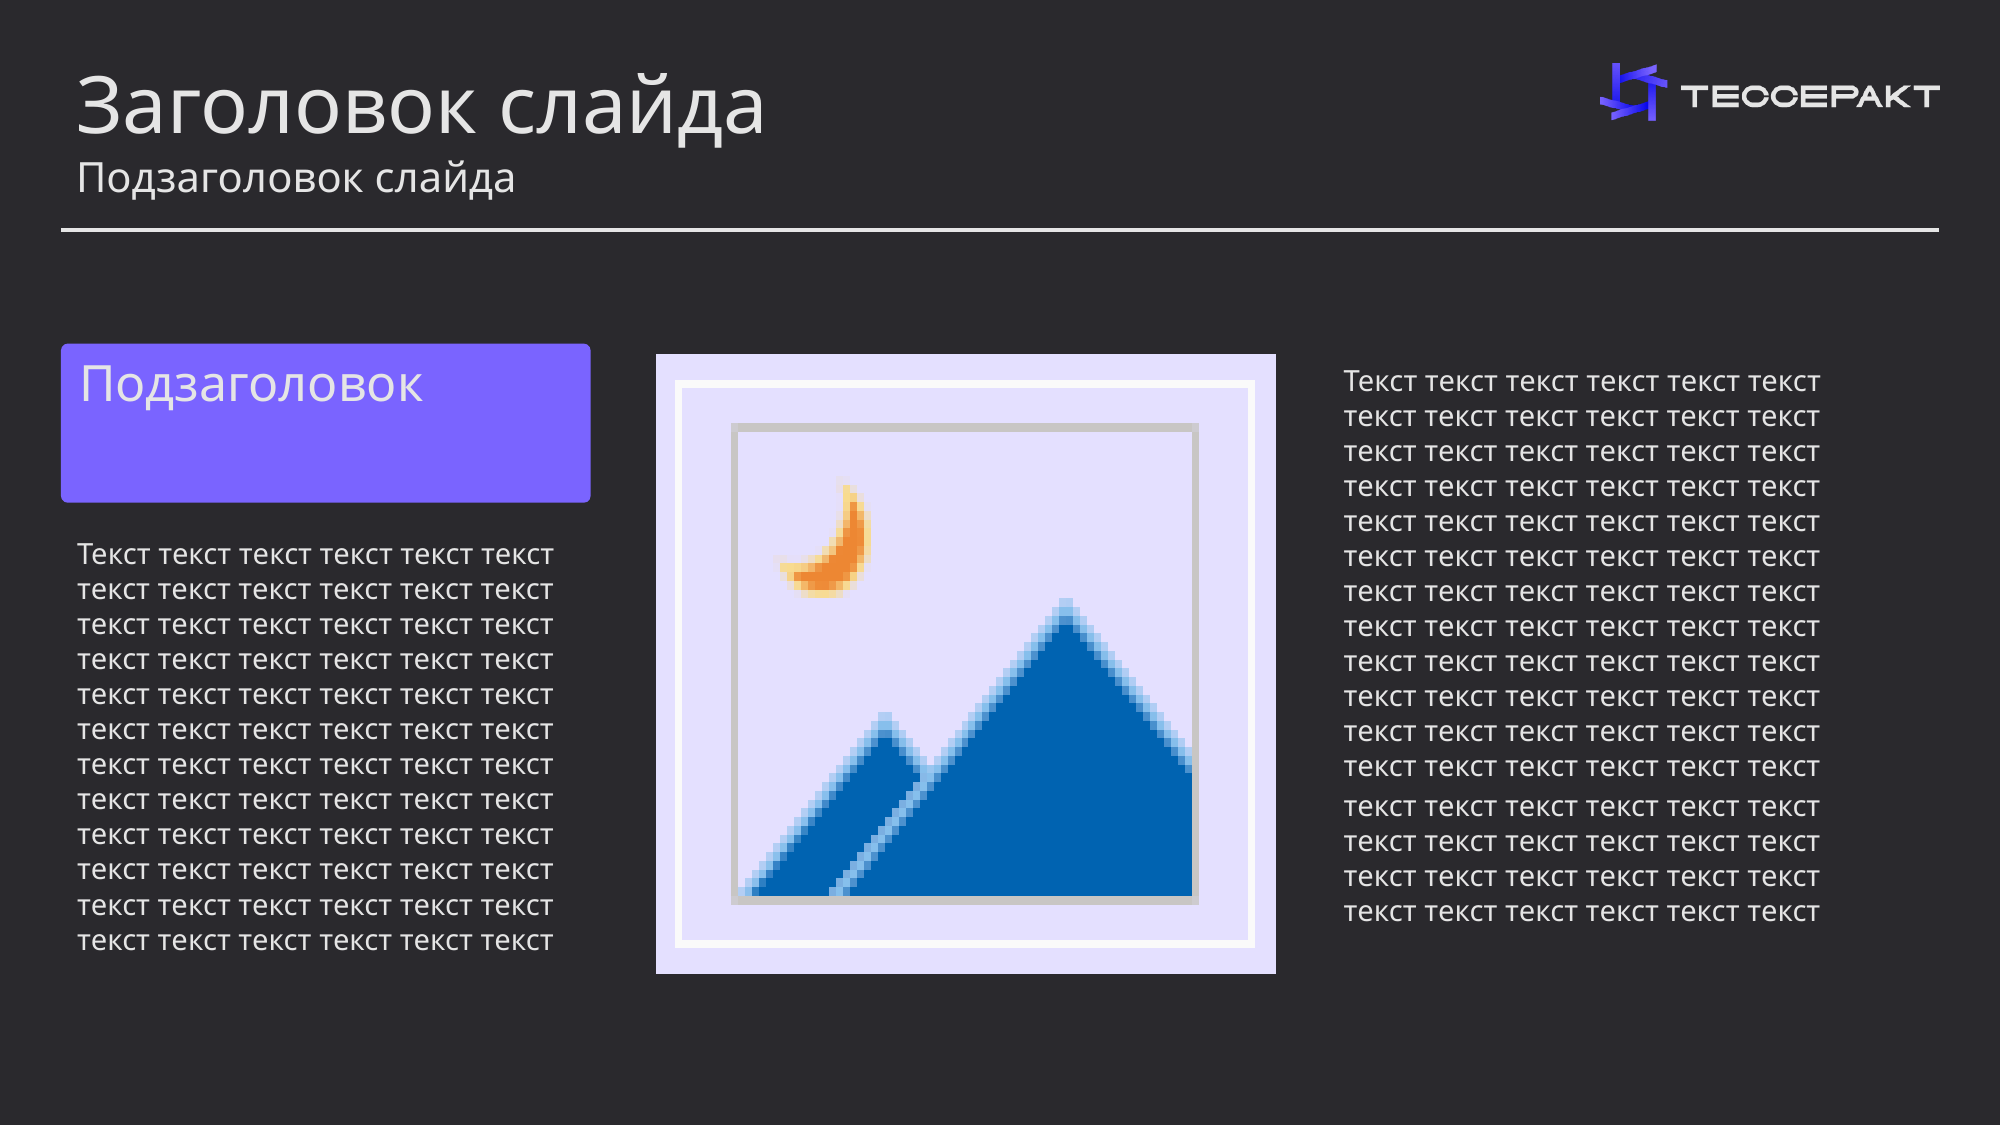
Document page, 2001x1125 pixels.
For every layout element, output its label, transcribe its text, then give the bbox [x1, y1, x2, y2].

title Заголовок слайда [60, 63, 1445, 159]
picture [655, 354, 1276, 975]
list Текст текст текст текст текст текст текст текст текст текст текст текст текст текст текст текст текст текст текст текст текст текст текст текст текст текст текст текст текст текст текст текст текст текст текст текст текст текст текст текст текст текст текст текст текст текст текст текст текст текст текст текст текст текст текст текст текст текст текст текст текст текст текст текст текст текст текст текст текст текст текст текст [62, 527, 621, 1034]
list Подзаголовок [64, 343, 473, 473]
picture [1600, 63, 1940, 121]
text_box [60, 343, 591, 503]
list Текст текст текст текст текст текст текст текст текст текст текст текст текст текст текст текст текст текст текст текст текст текст текст текст текст текст текст текст текст текст текст текст текст текст текст текст текст текст текст текст текст текст текст текст текст текст текст текст текст текст текст текст текст текст текст текст текст текст текст текст текст текст текст текст текст текст текст текст текст текст текст текст текст текст текст текст текст текст текст текст текст текст текст текст текст текст текст текст текст текст текст текст текст текст текст текст [1328, 354, 1890, 1004]
list Подзаголовок слайда [60, 152, 768, 237]
